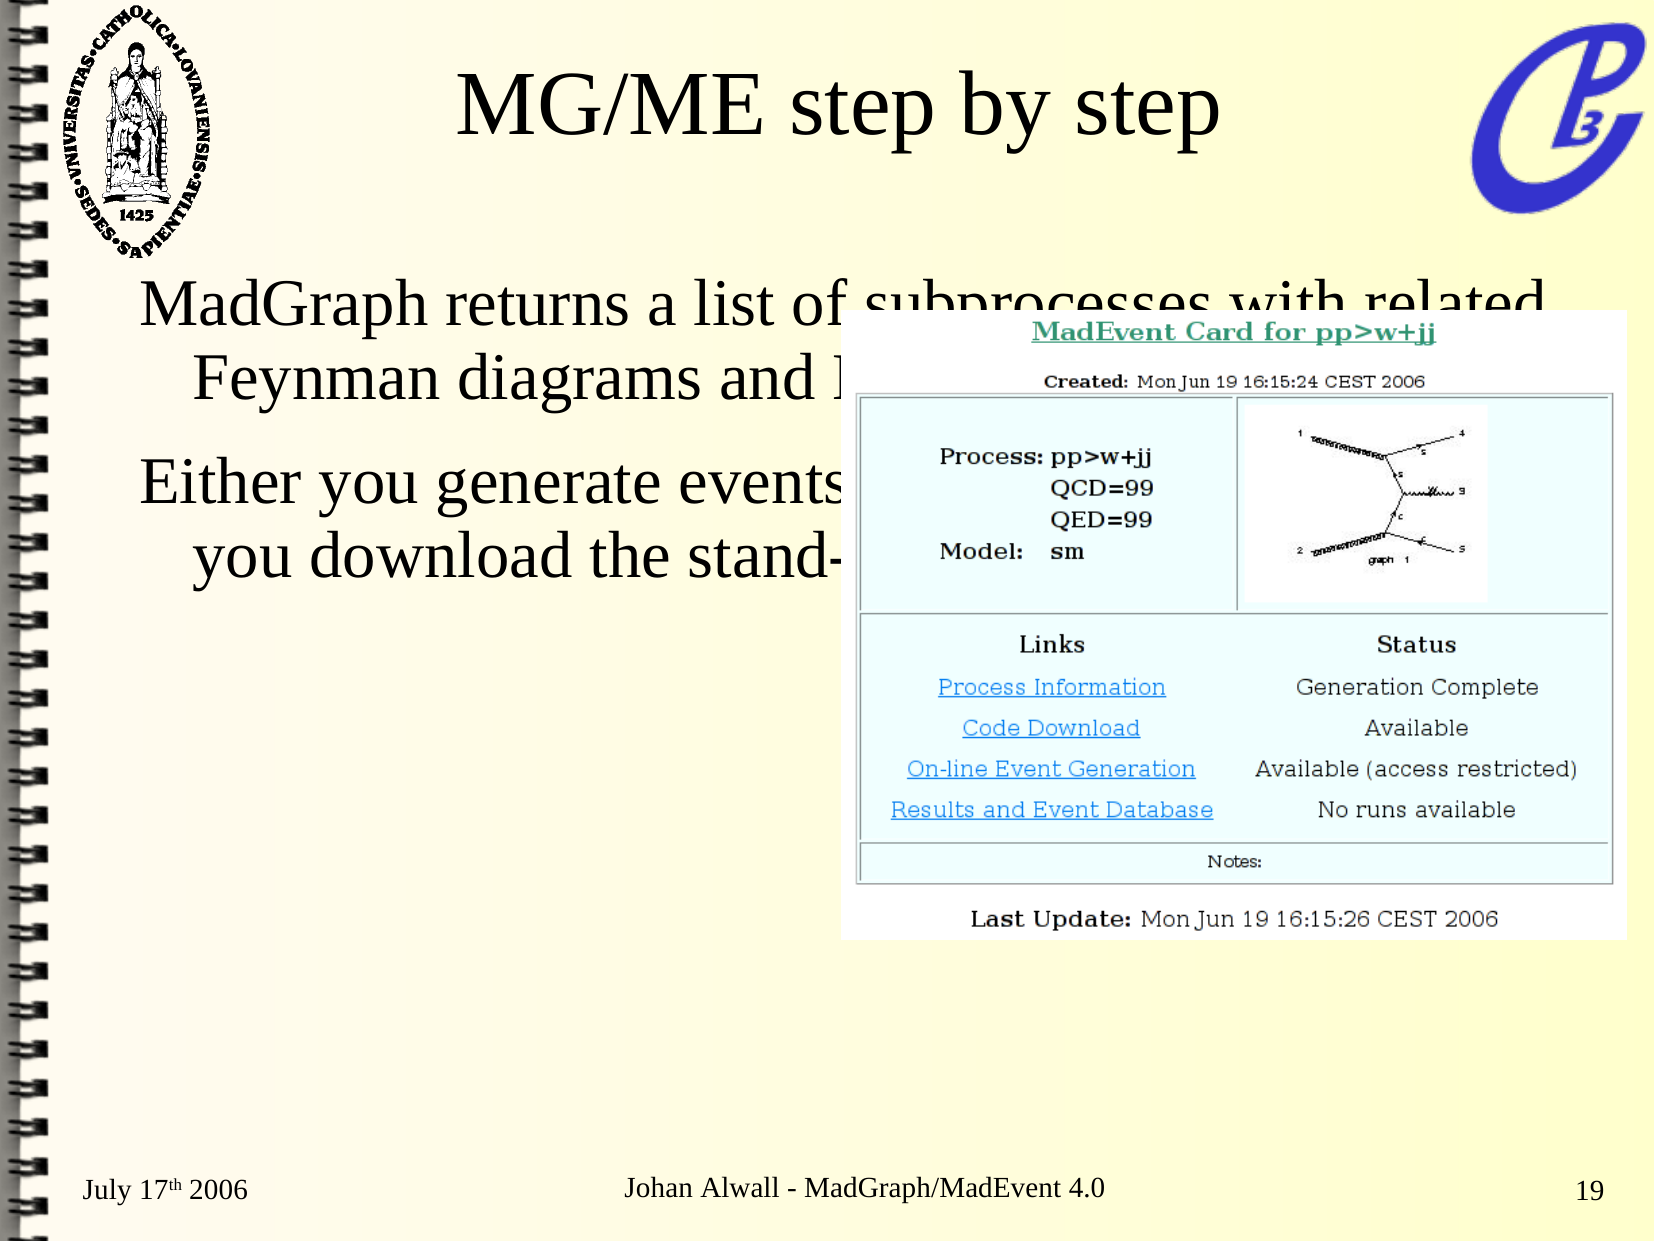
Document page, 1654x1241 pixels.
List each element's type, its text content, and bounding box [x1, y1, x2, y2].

picture [841, 310, 1627, 940]
picture [0, 0, 1654, 1241]
title MG/ME step by step [234, 0, 1445, 208]
picture [1467, 14, 1654, 216]
list MadGraph returns a list of subprocesses with related Feynman diagrams and HELAS amplitudes Either you generate events online on our clusters or you download the stand-alone code [121, 266, 845, 1190]
